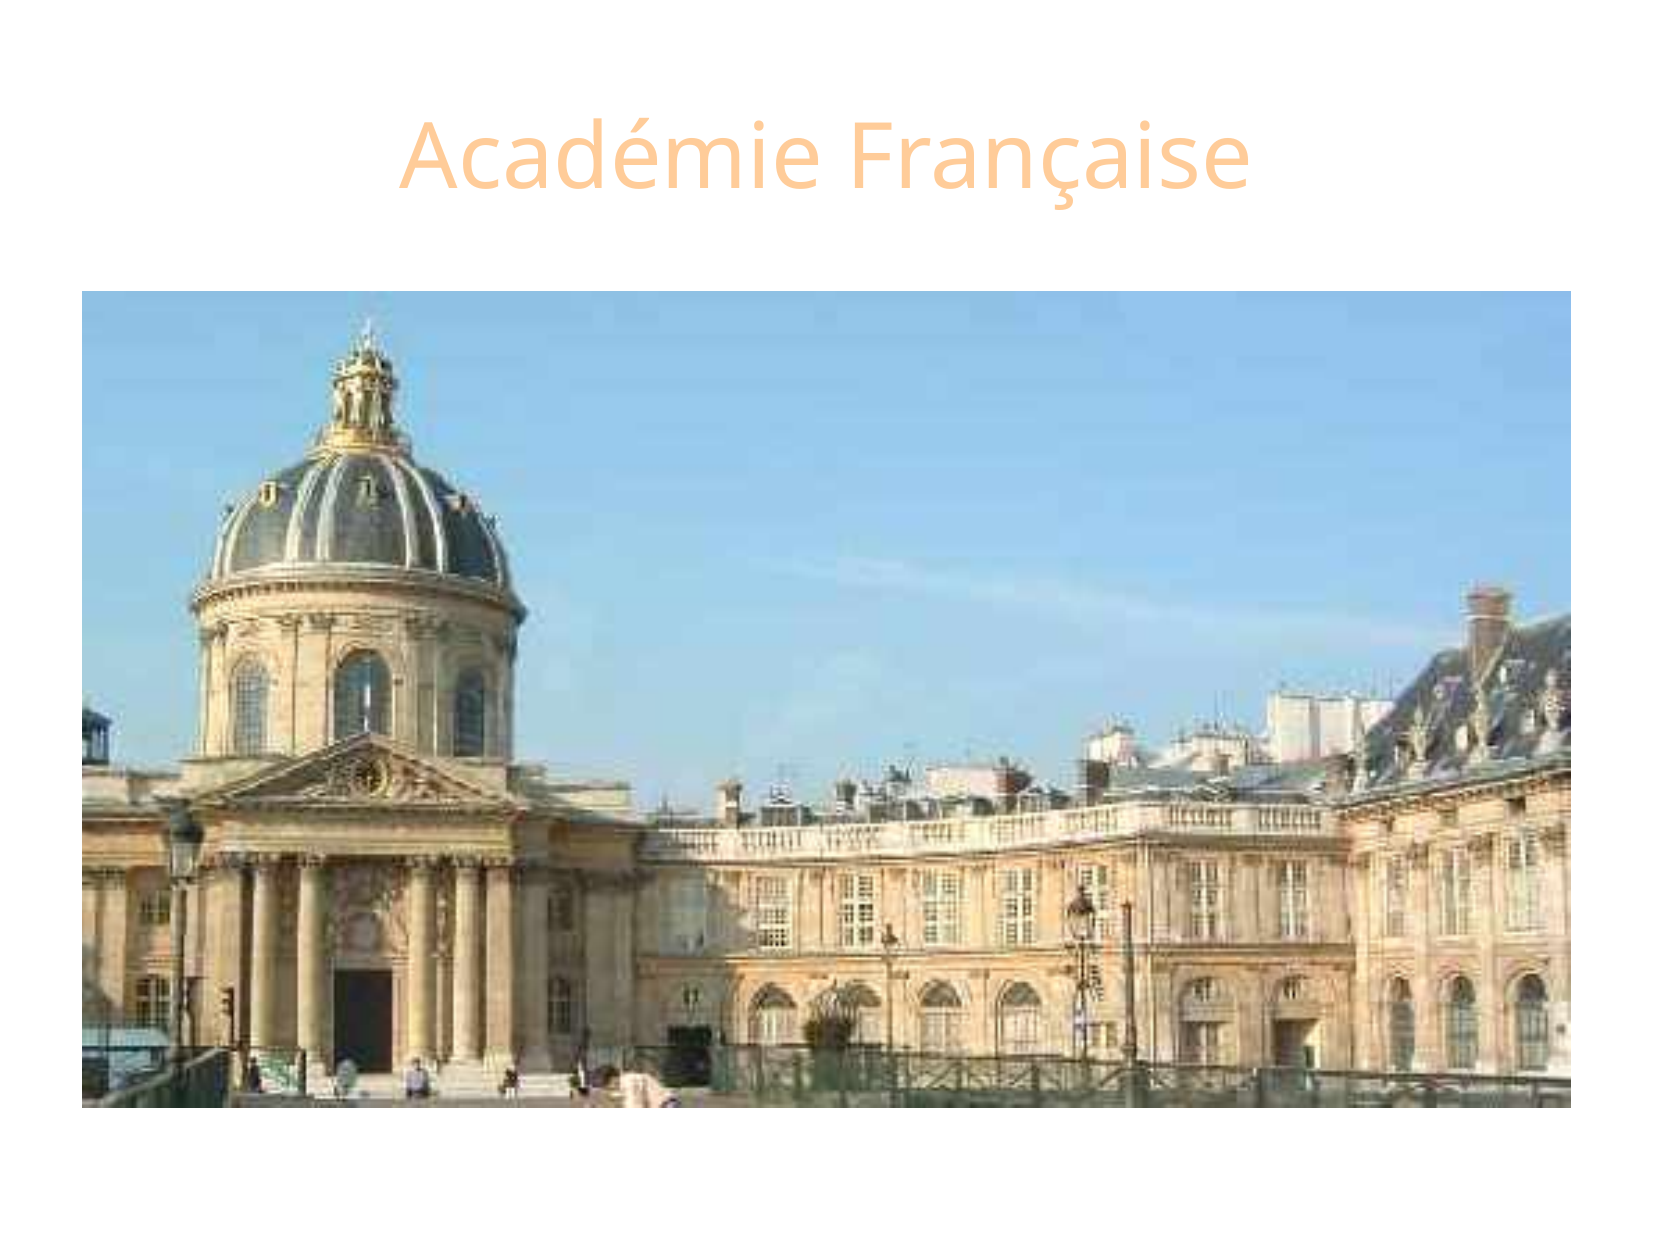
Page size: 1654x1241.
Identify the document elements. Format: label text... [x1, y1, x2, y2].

picture [82, 291, 1571, 1108]
title Académie Française [82, 49, 1571, 257]
